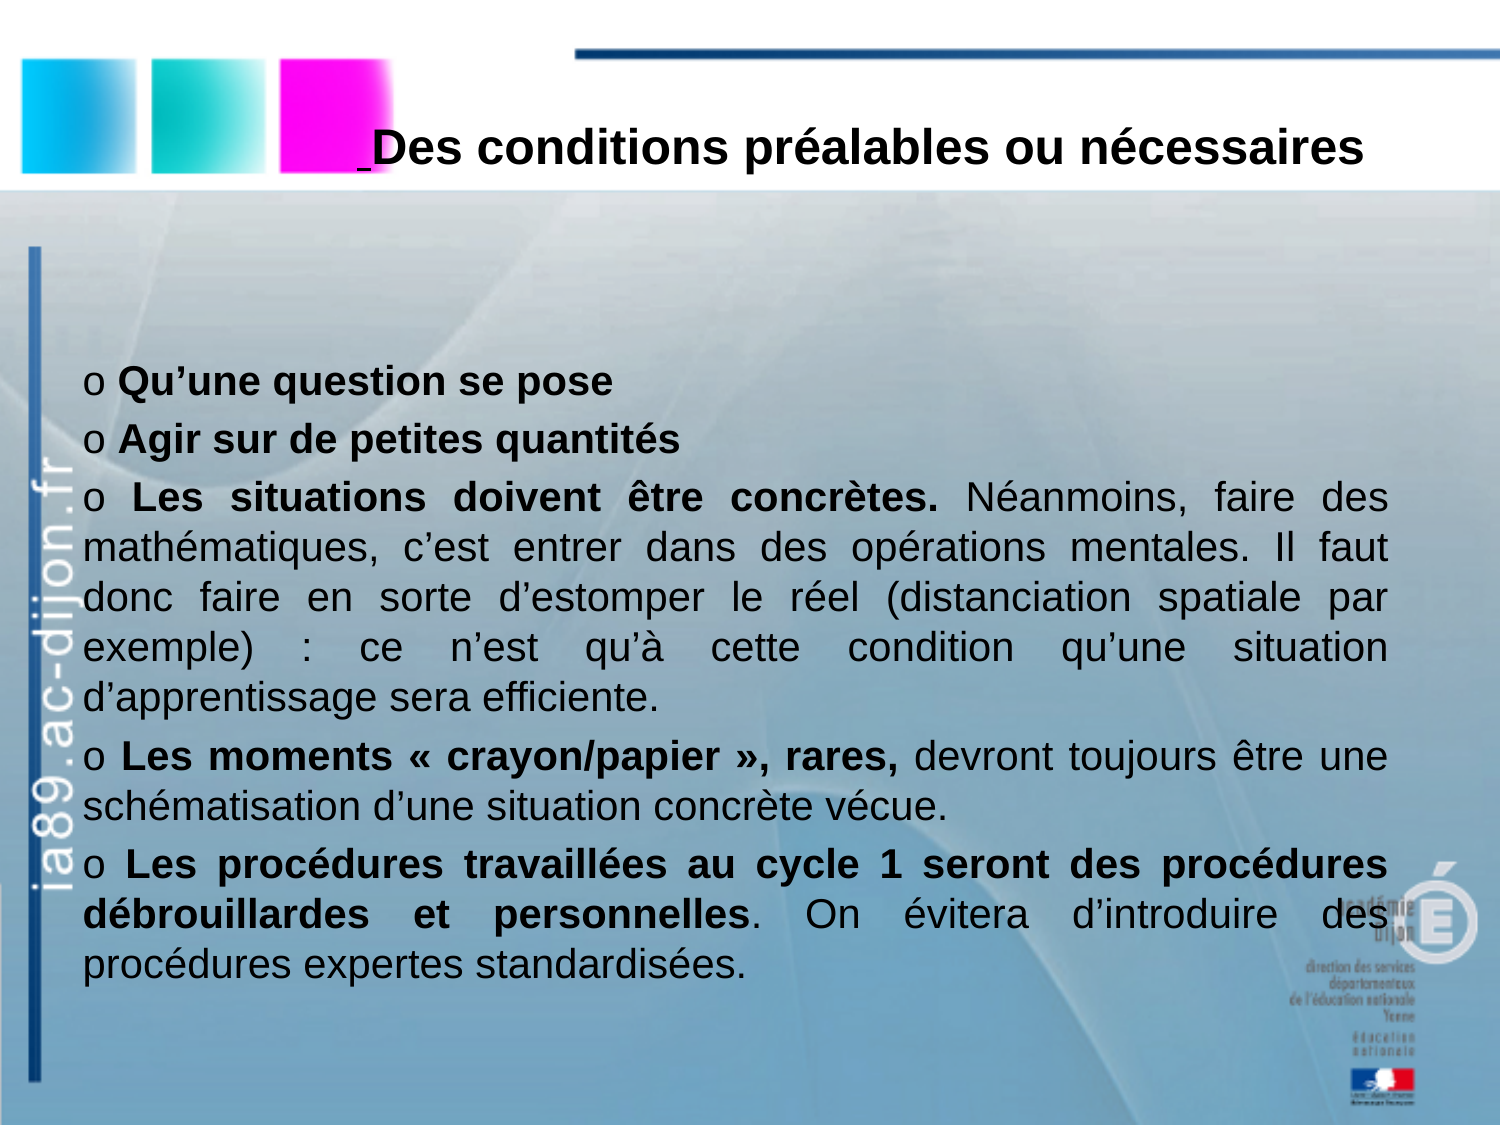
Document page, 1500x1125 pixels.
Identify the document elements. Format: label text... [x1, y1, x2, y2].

picture [0, 0, 1500, 1125]
subtitle o Qu’une question se pose o Agir sur de petites quantités o Les situations doivent être concrètes. Néanmoins, faire des mathématiques, c’est entrer dans des opérations mentales. Il faut donc faire en sorte d’estomper le réel (distanciation spatiale par exemple) : ce n’est qu’à cette condition qu’une situation d’apprentissage sera efficiente. o Les moments « crayon/papier », rares, devront toujours être une schématisation d’une situation concrète vécue. o Les procédures travaillées au cycle 1 seront des procédures débrouillardes et personnelles. On évitera d’introduire des procédures expertes standardisées. [82, 353, 1390, 1046]
title Des conditions préalables ou nécessaires [342, 47, 1447, 183]
